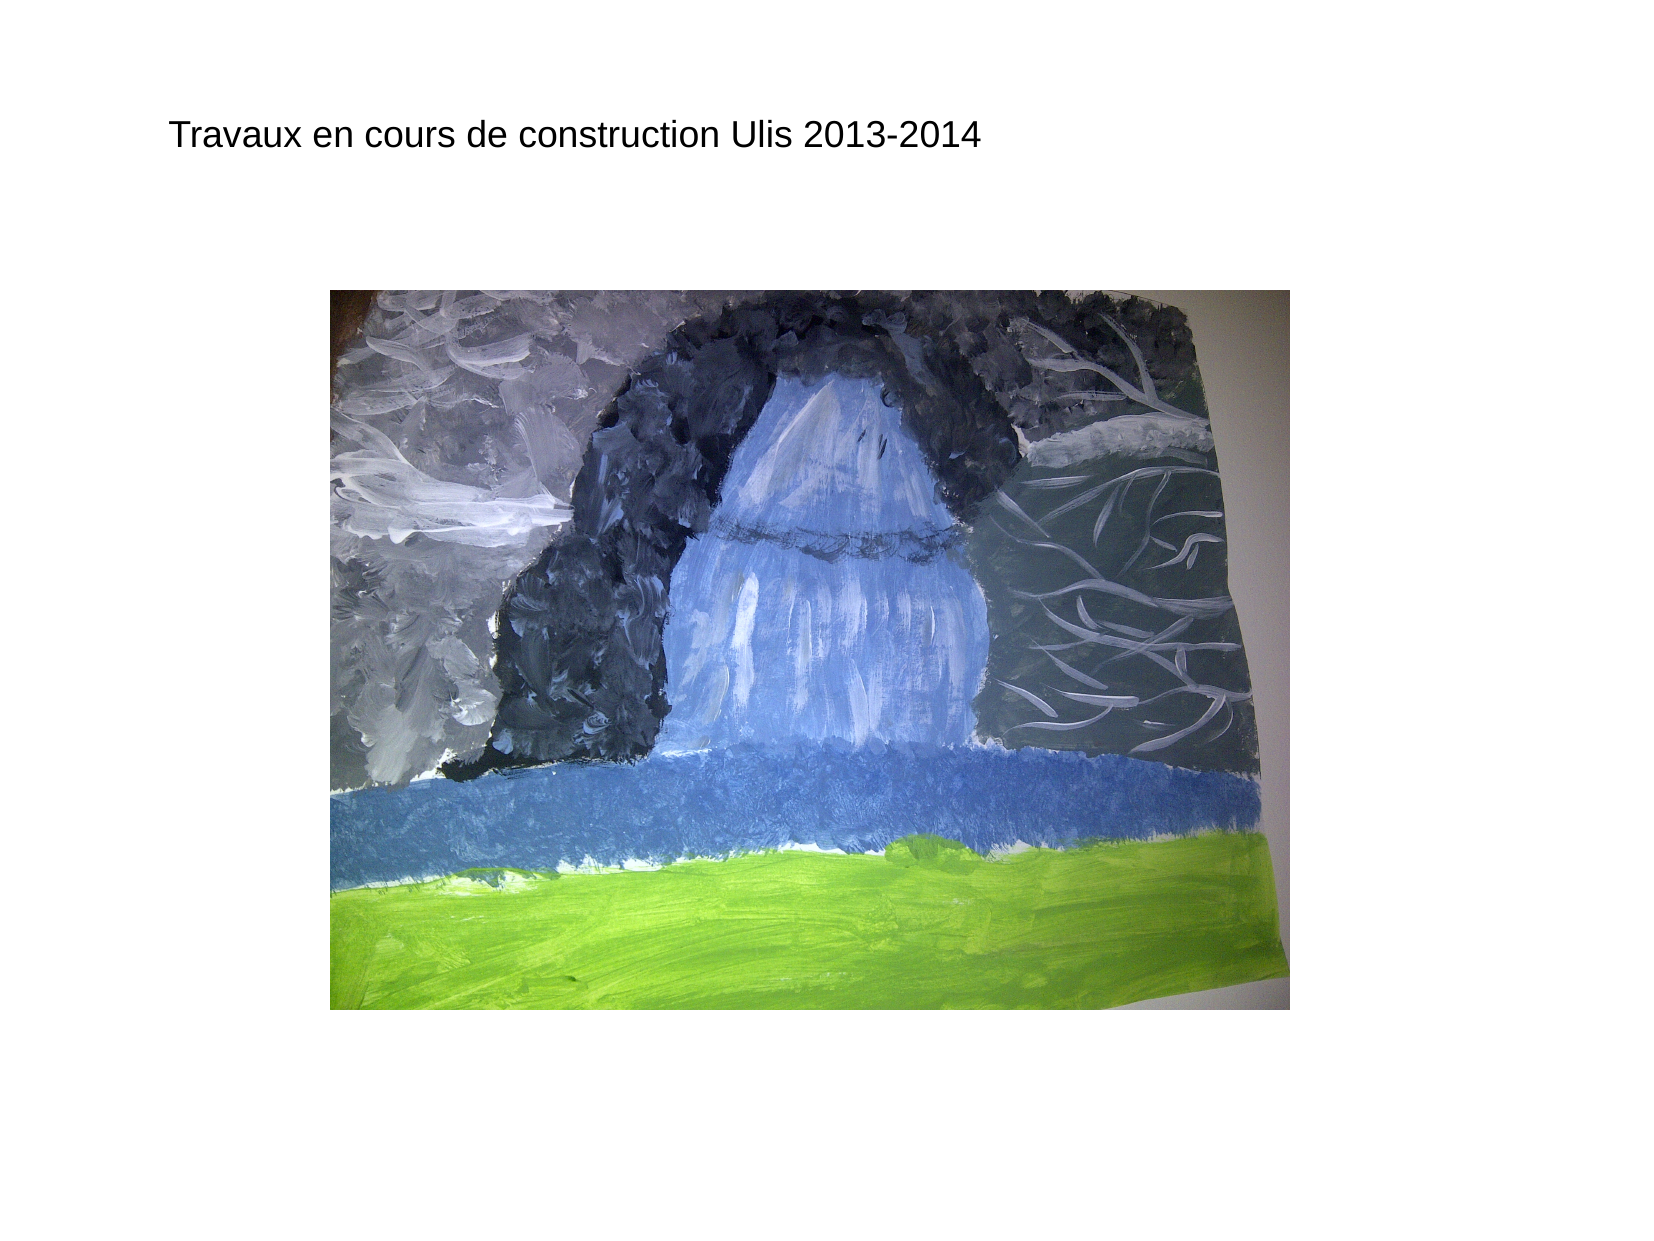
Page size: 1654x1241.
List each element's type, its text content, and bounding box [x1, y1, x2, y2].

text_box Travaux en cours de construction Ulis 2013-2014 [153, 106, 997, 164]
picture [330, 290, 1290, 1010]
